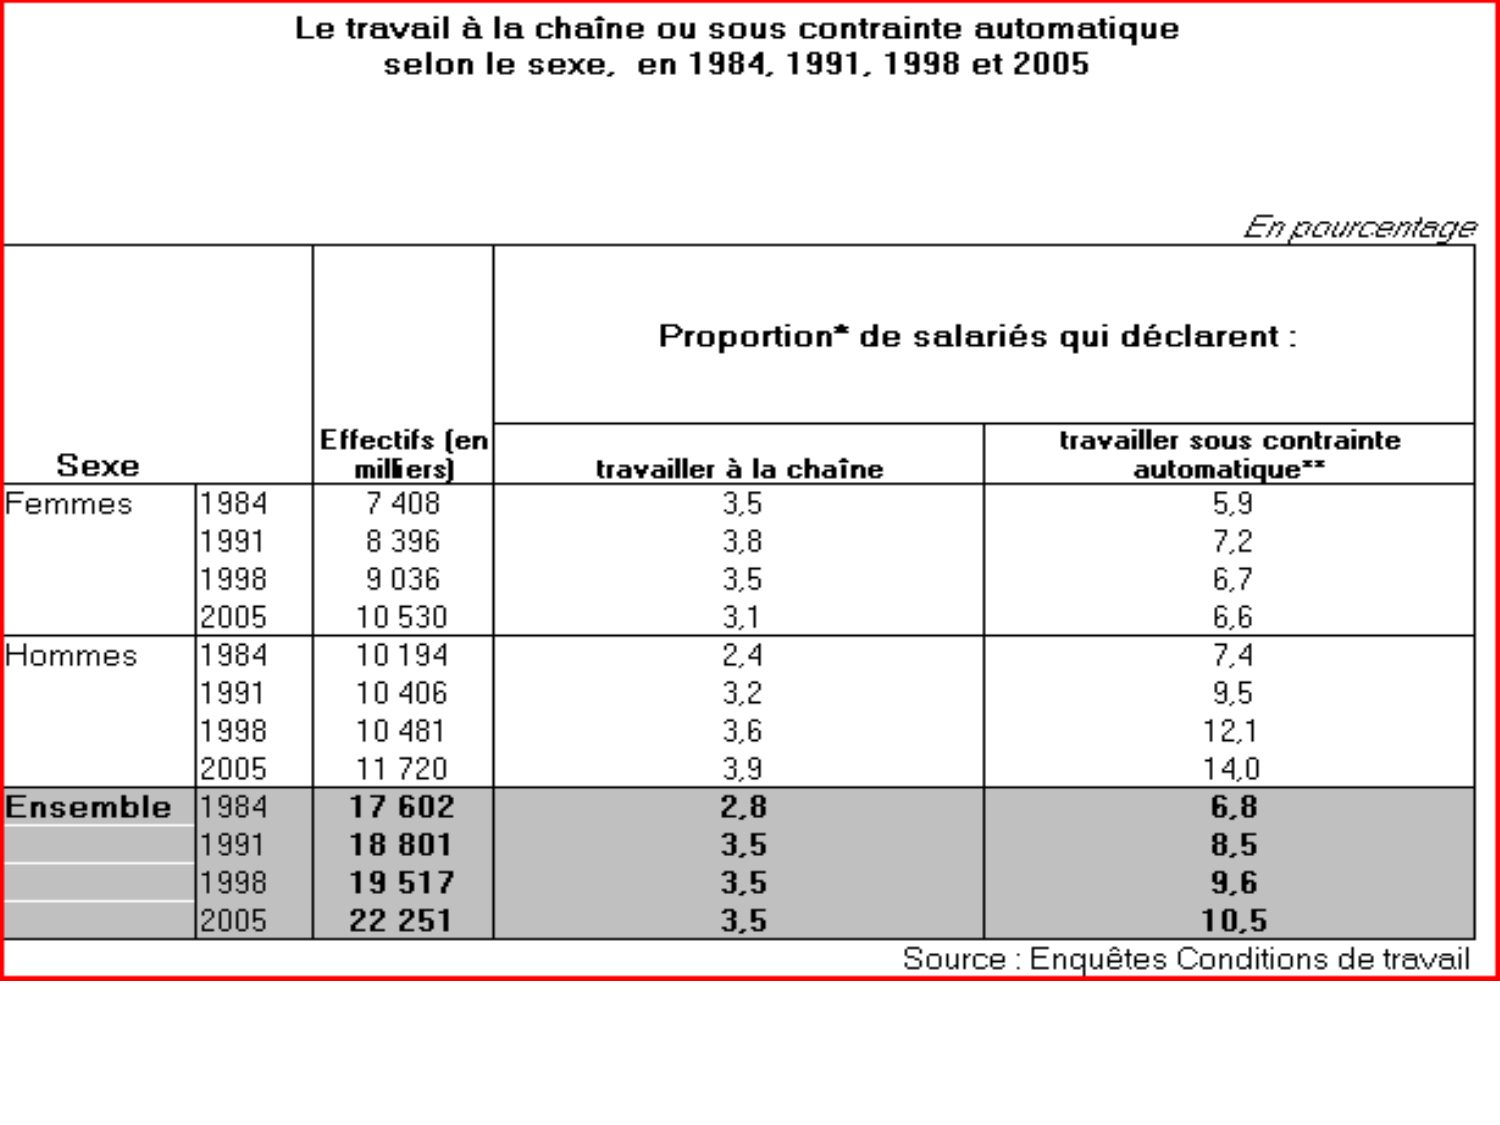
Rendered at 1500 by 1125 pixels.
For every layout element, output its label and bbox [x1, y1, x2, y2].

picture [0, 0, 1500, 981]
